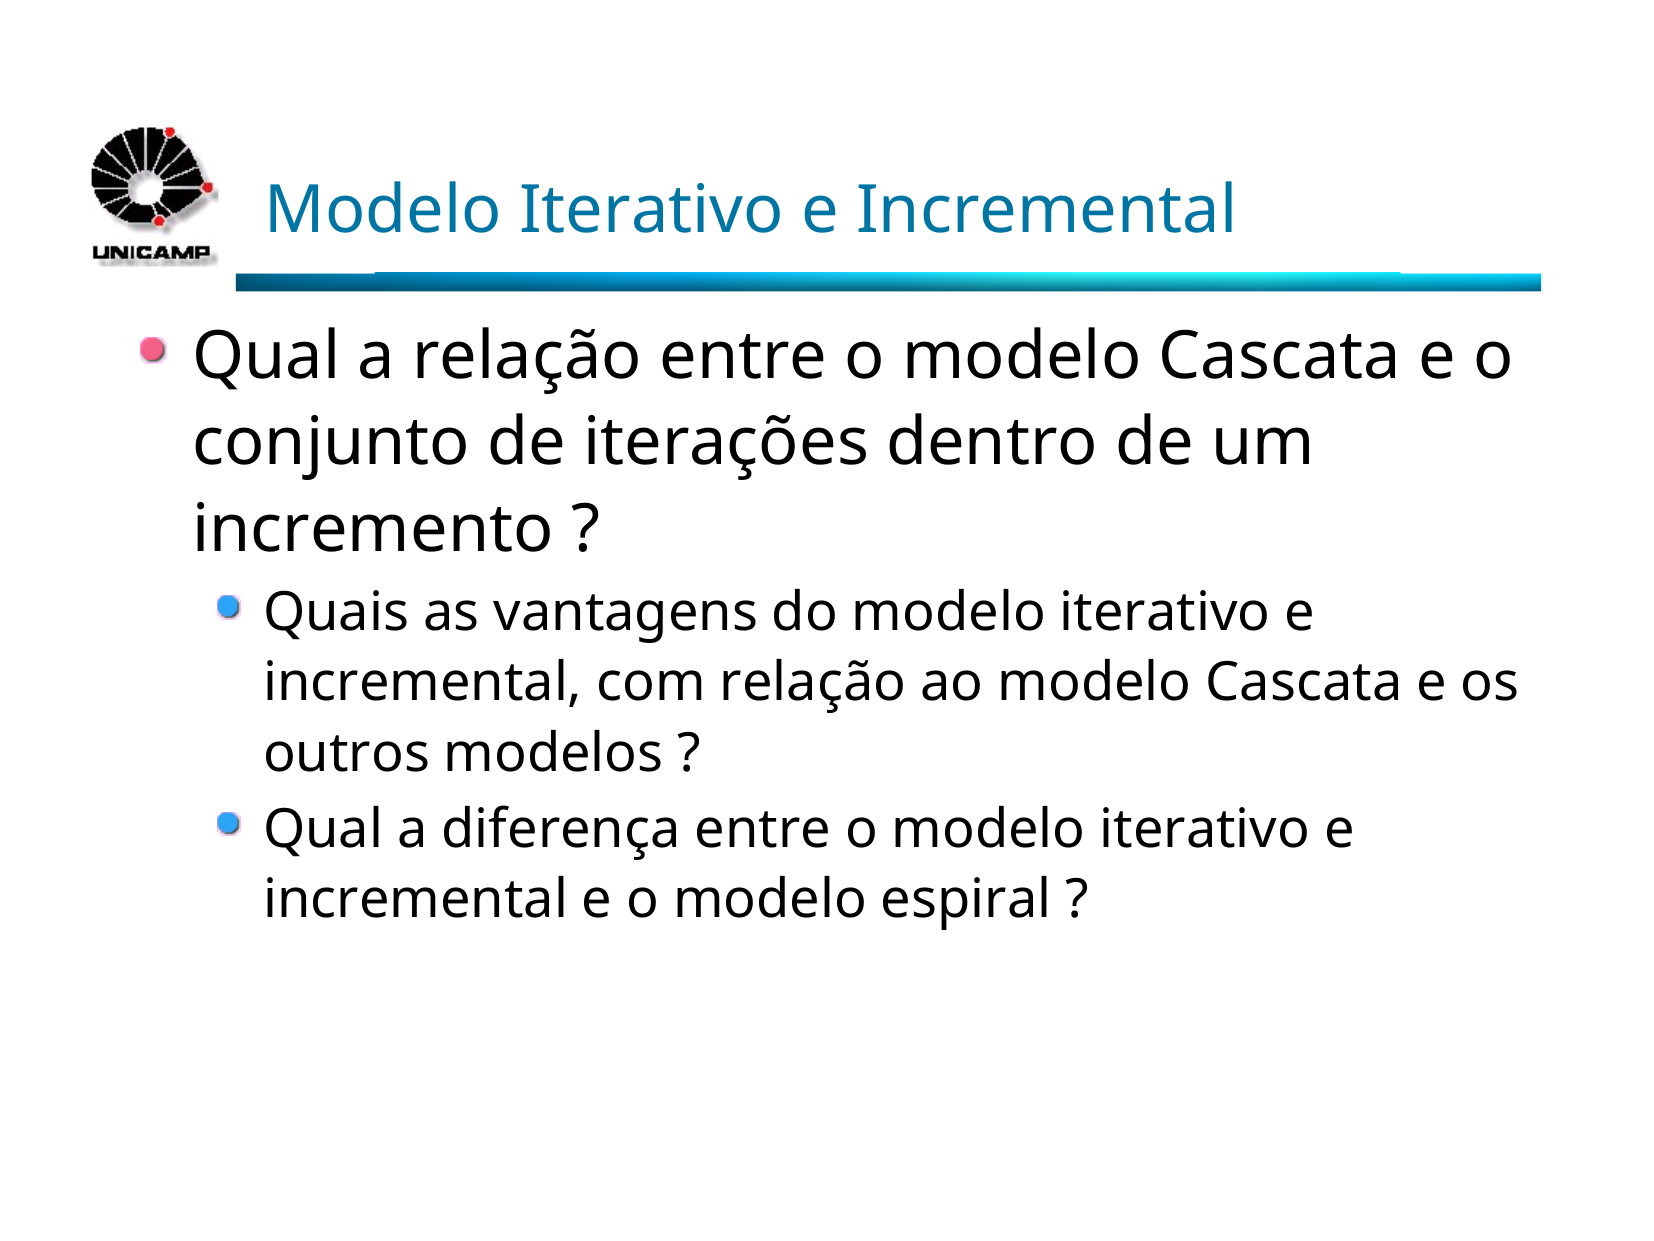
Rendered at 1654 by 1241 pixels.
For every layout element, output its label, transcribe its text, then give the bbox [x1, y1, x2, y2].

title Modelo Iterativo e Incremental [264, 57, 1534, 250]
picture [125, 272, 1654, 295]
list Qual a relação entre o modelo Cascata e o conjunto de iterações dentro de um incremento ? Quais as vantagens do modelo iterativo e incremental, com relação ao modelo Cascata e os outros modelos ? Qual a diferença entre o modelo iterativo e incremental e o modelo espiral ? [121, 309, 1534, 1167]
